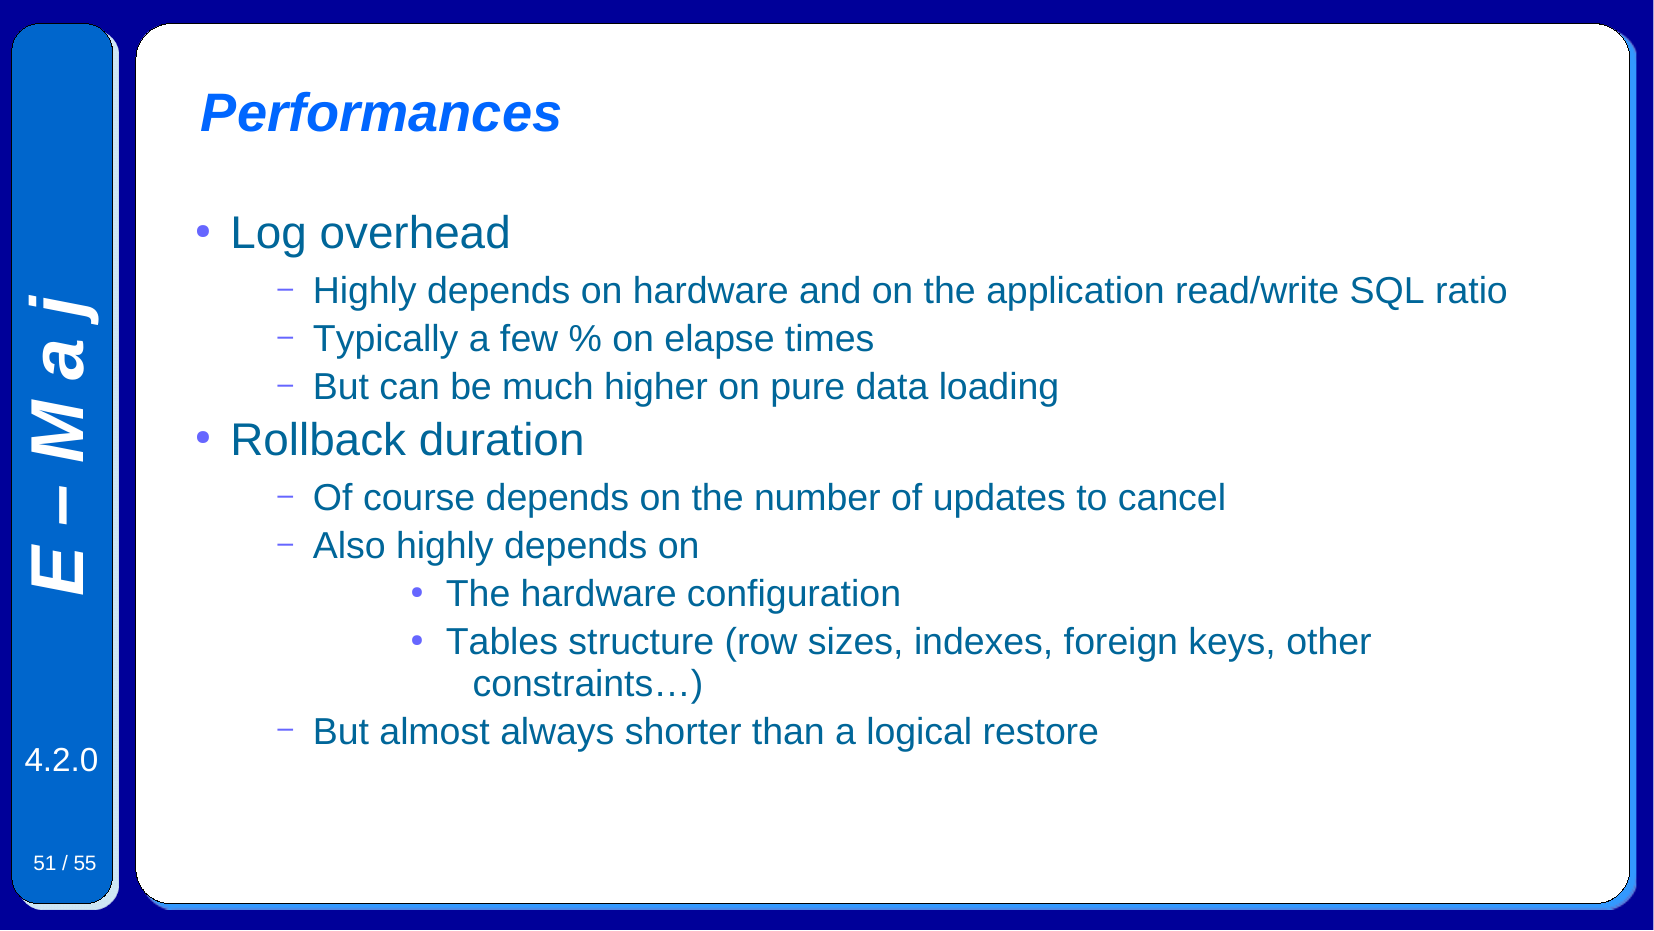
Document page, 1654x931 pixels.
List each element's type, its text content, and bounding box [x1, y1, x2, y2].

list Log overhead Highly depends on hardware and on the application read/write SQL ratio Typically a few % on elapse times But can be much higher on pure data loading Rollback duration Of course depends on the number of updates to cancel Also highly depends on The hardware configuration Tables structure (row sizes, indexes, foreign keys, other constraints…) But almost always shorter than a logical restore [177, 206, 1587, 827]
title Performances [200, 34, 1575, 191]
